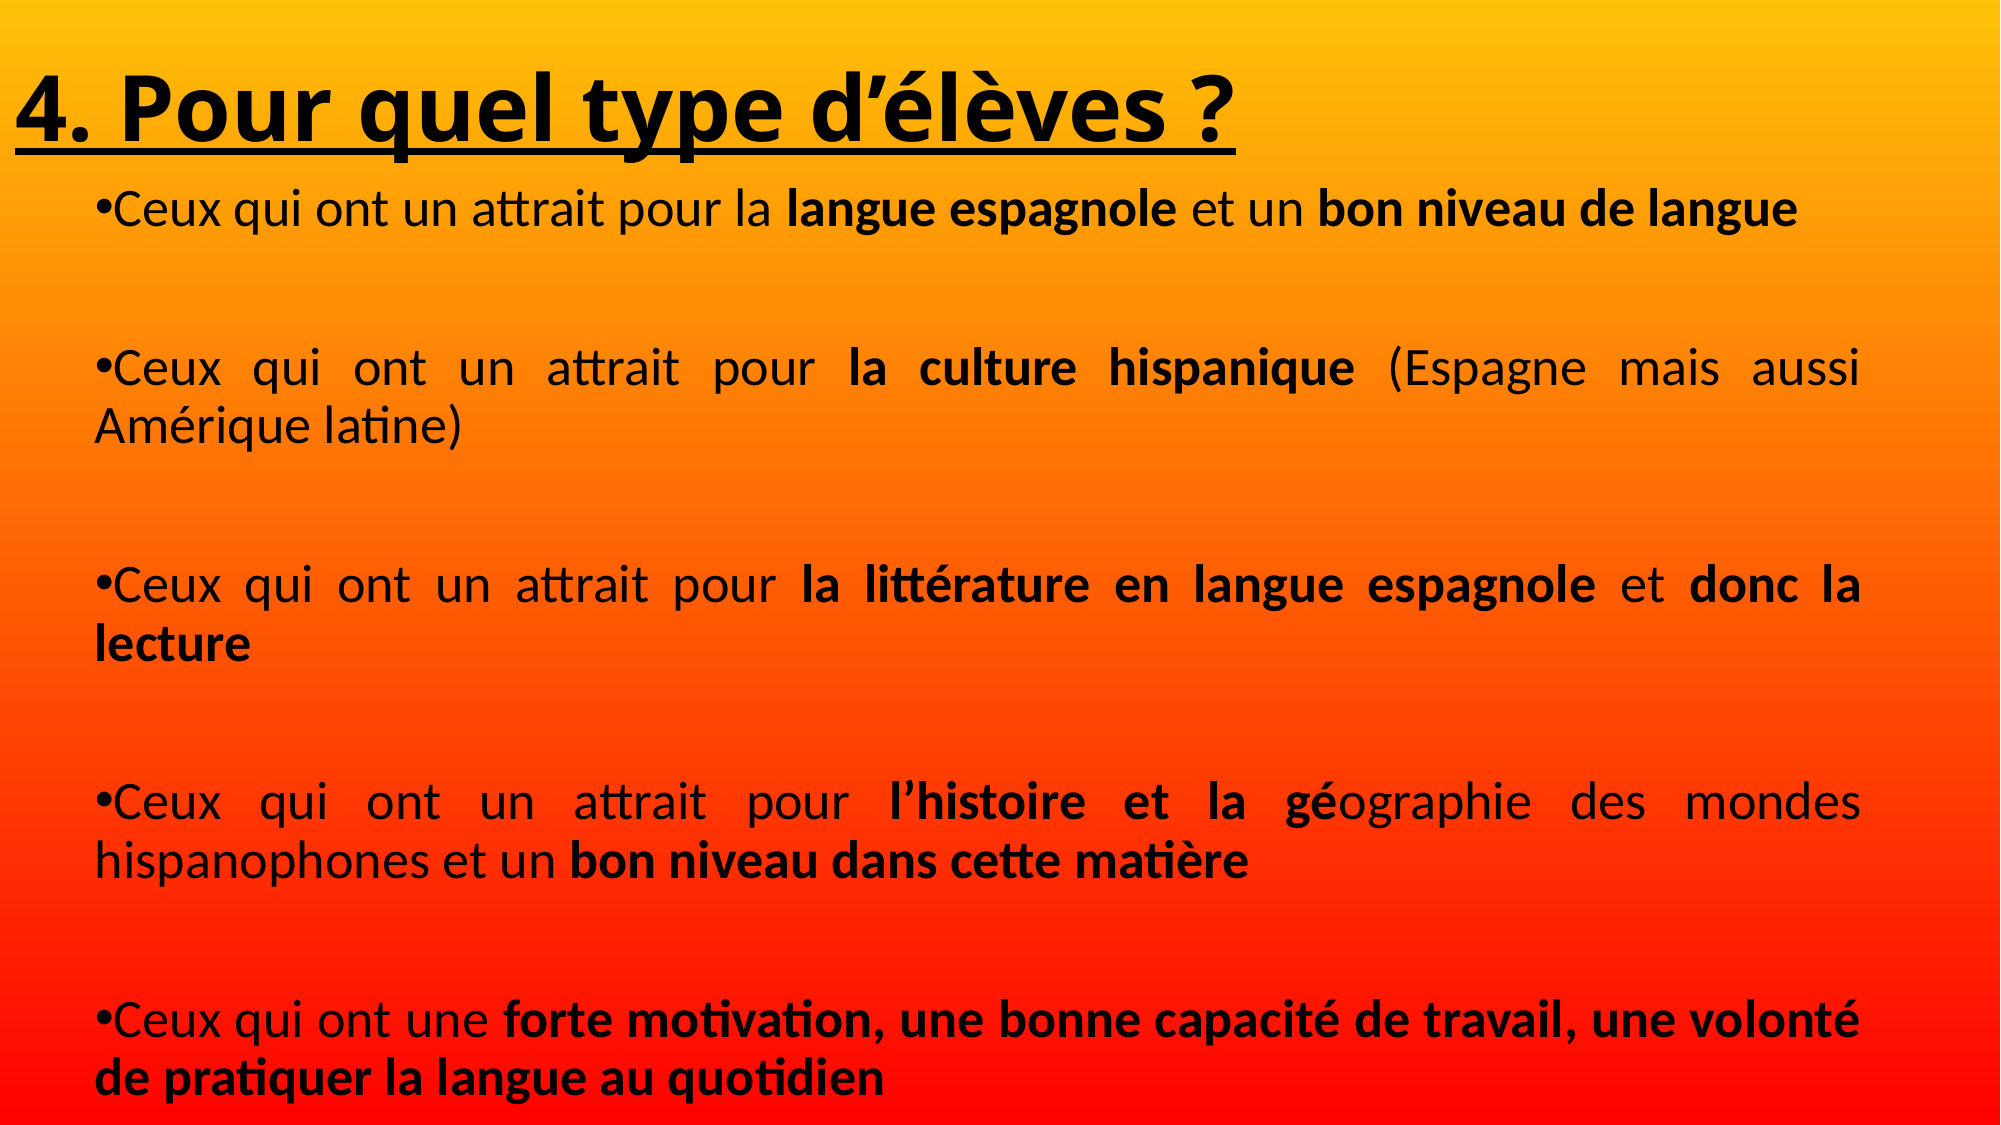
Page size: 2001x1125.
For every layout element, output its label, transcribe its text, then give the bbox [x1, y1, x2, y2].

title 4. Pour quel type d’élèves ? [0, 3, 1725, 221]
list Ceux qui ont un attrait pour la langue espagnole et un bon niveau de langue Ceux qui ont un attrait pour la culture hispanique (Espagne mais aussi Amérique latine) Ceux qui ont un attrait pour la littérature en langue espagnole et donc la lecture Ceux qui ont un attrait pour l’histoire et la géographie des mondes hispanophones et un bon niveau dans cette matière Ceux qui ont une forte motivation, une bonne capacité de travail, une volonté de pratiquer la langue au quotidien [79, 172, 1879, 1122]
